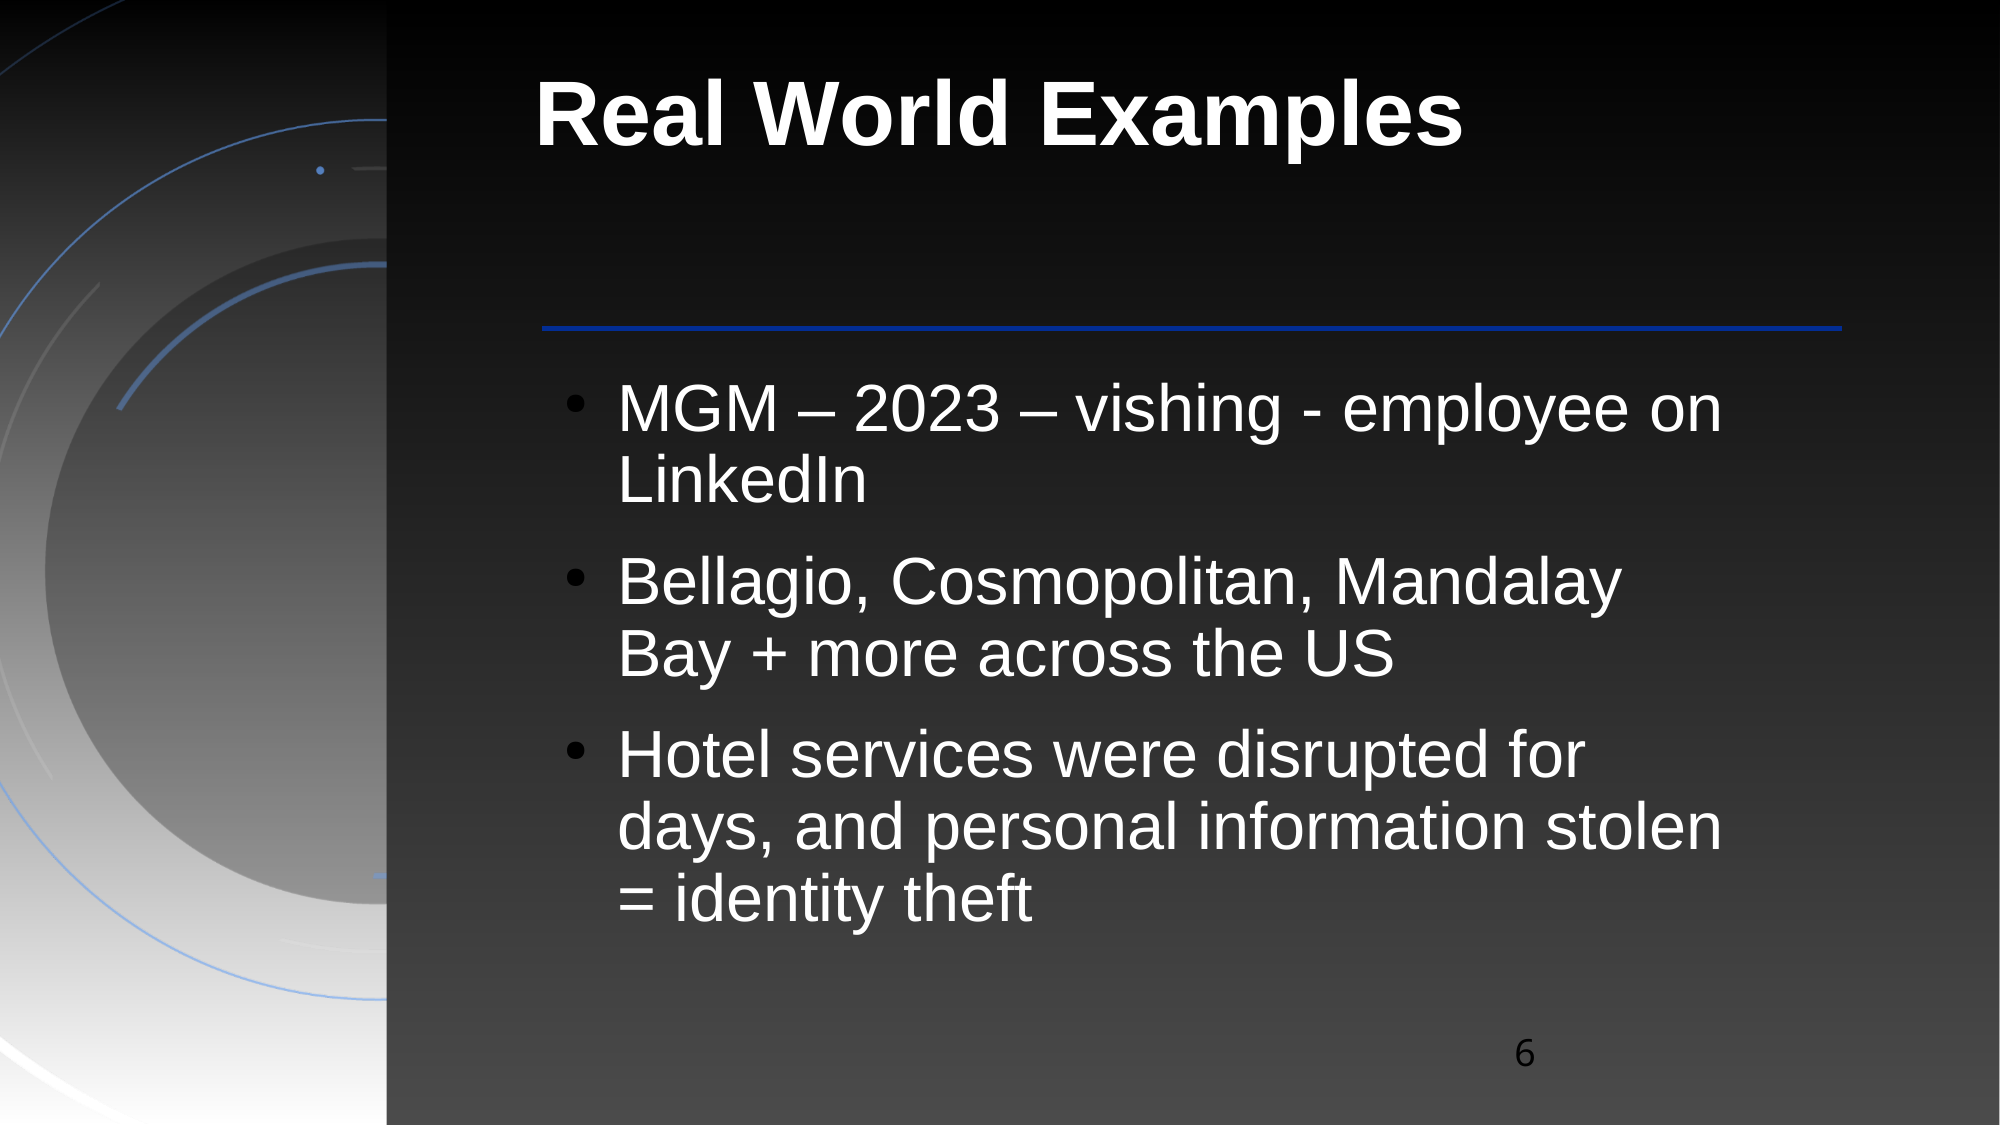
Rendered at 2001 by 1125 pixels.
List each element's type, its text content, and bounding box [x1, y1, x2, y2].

picture [0, 0, 387, 1124]
list MGM – 2023 – vishing - employee on LinkedIn Bellagio, Cosmopolitan, Mandalay Bay + more across the US Hotel services were disrupted for days, and personal information stolen = identity theft [531, 366, 1749, 970]
title Real World Examples [519, 59, 1737, 331]
slide_number <number> [1499, 1021, 1950, 1082]
